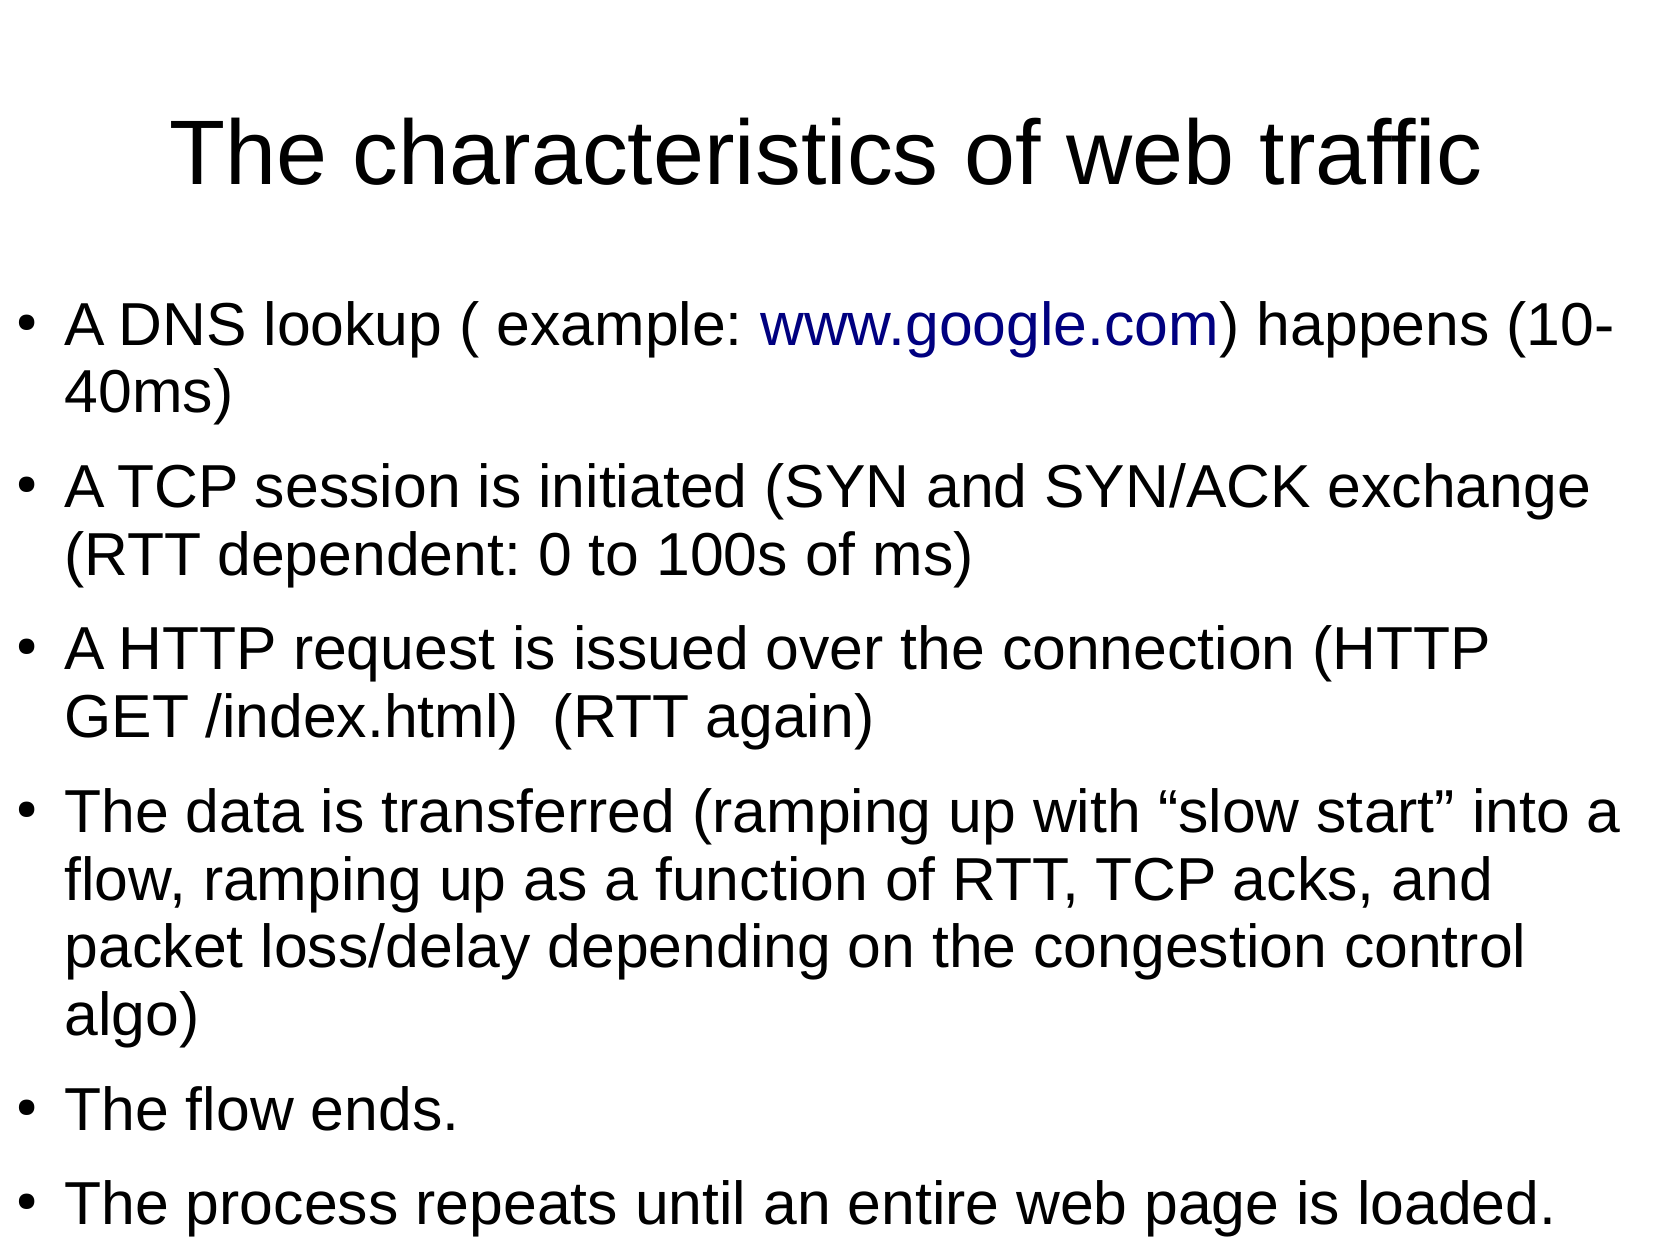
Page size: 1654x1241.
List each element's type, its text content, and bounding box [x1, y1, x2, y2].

list A DNS lookup ( example: www.google.com) happens (10-40ms) A TCP session is initiated (SYN and SYN/ACK exchange (RTT dependent: 0 to 100s of ms) A HTTP request is issued over the connection (HTTP GET /index.html) (RTT again) The data is transferred (ramping up with “slow start” into a flow, ramping up as a function of RTT, TCP acks, and packet loss/delay depending on the congestion control algo) The flow ends. The process repeats until an entire web page is loaded. [0, 290, 1654, 1241]
title The characteristics of web traffic [82, 49, 1571, 257]
